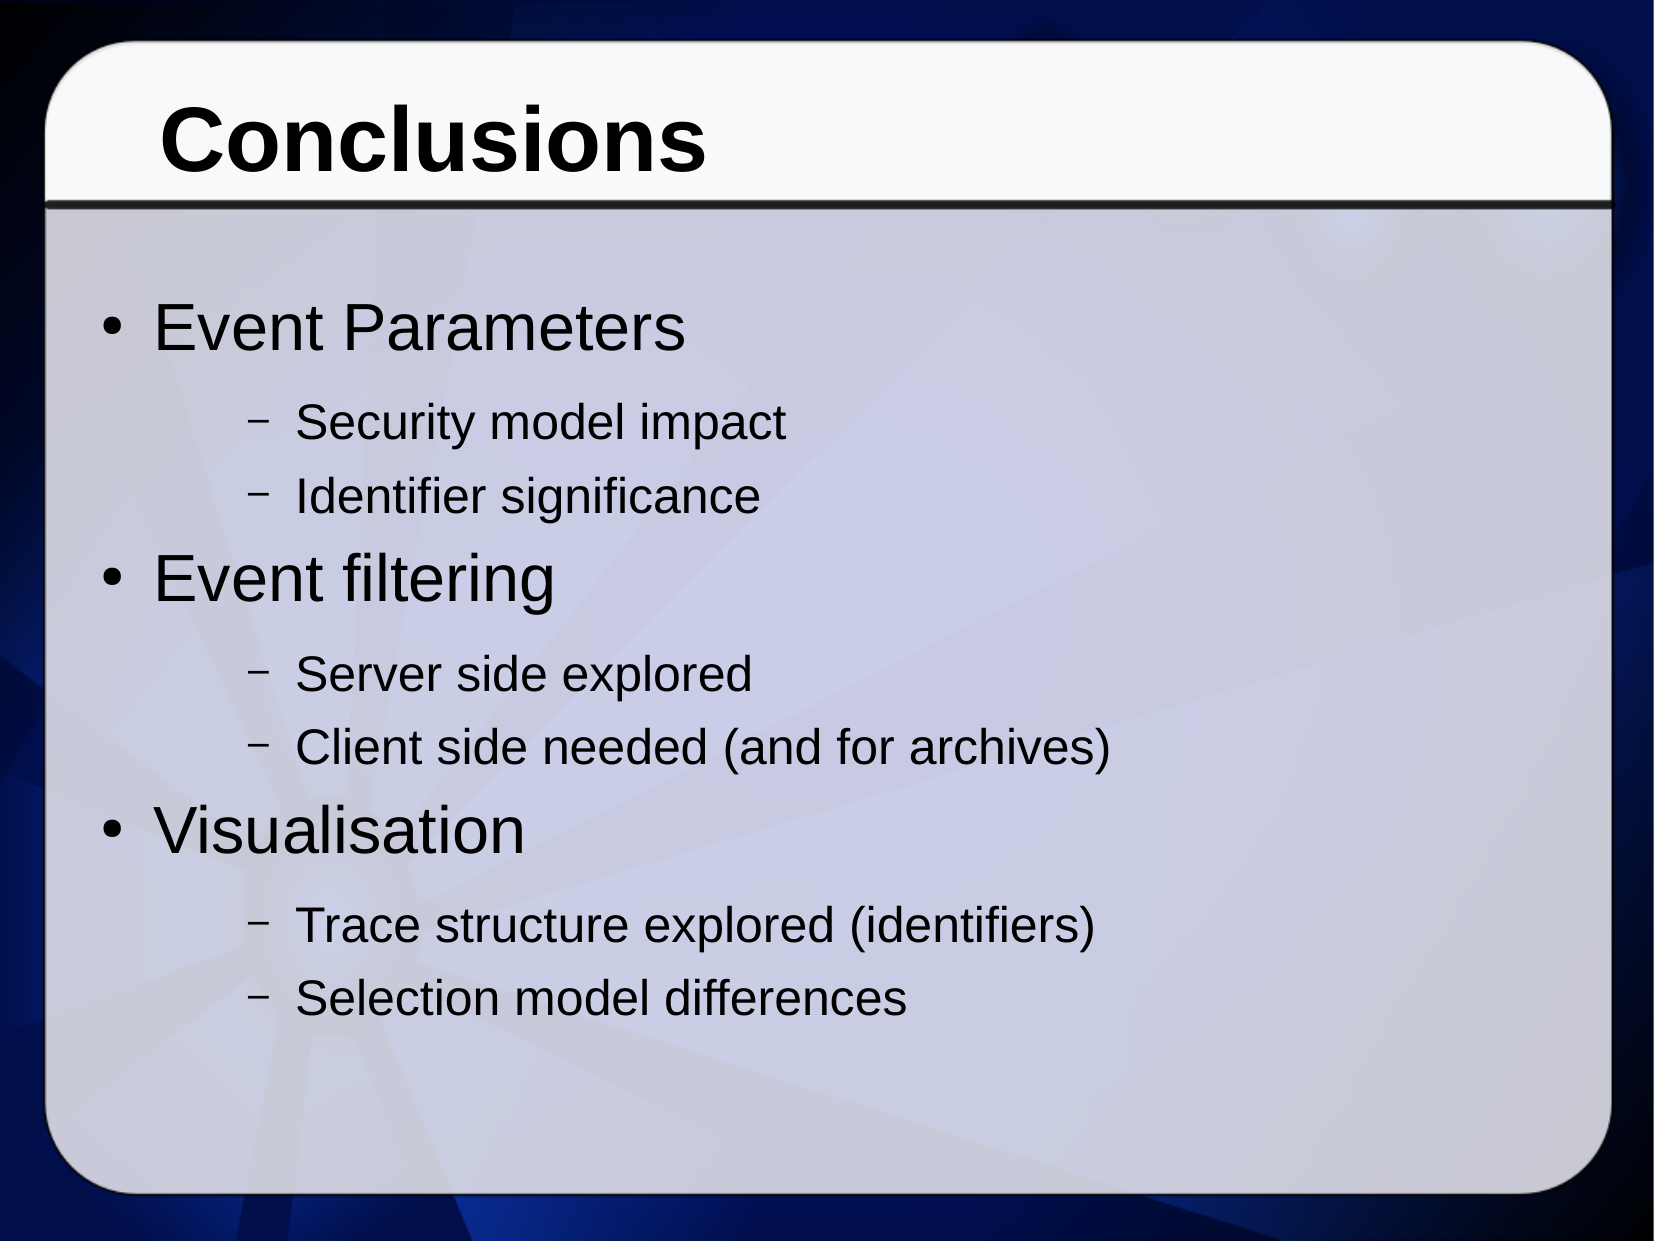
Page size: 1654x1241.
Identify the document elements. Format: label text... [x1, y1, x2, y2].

title Conclusions [82, 49, 1571, 231]
picture [0, 0, 1654, 1241]
list Event Parameters Security model impact Identifier significance Event filtering Server side explored Client side needed (and for archives) Visualisation Trace structure explored (identifiers) Selection model differences [82, 290, 1565, 1109]
